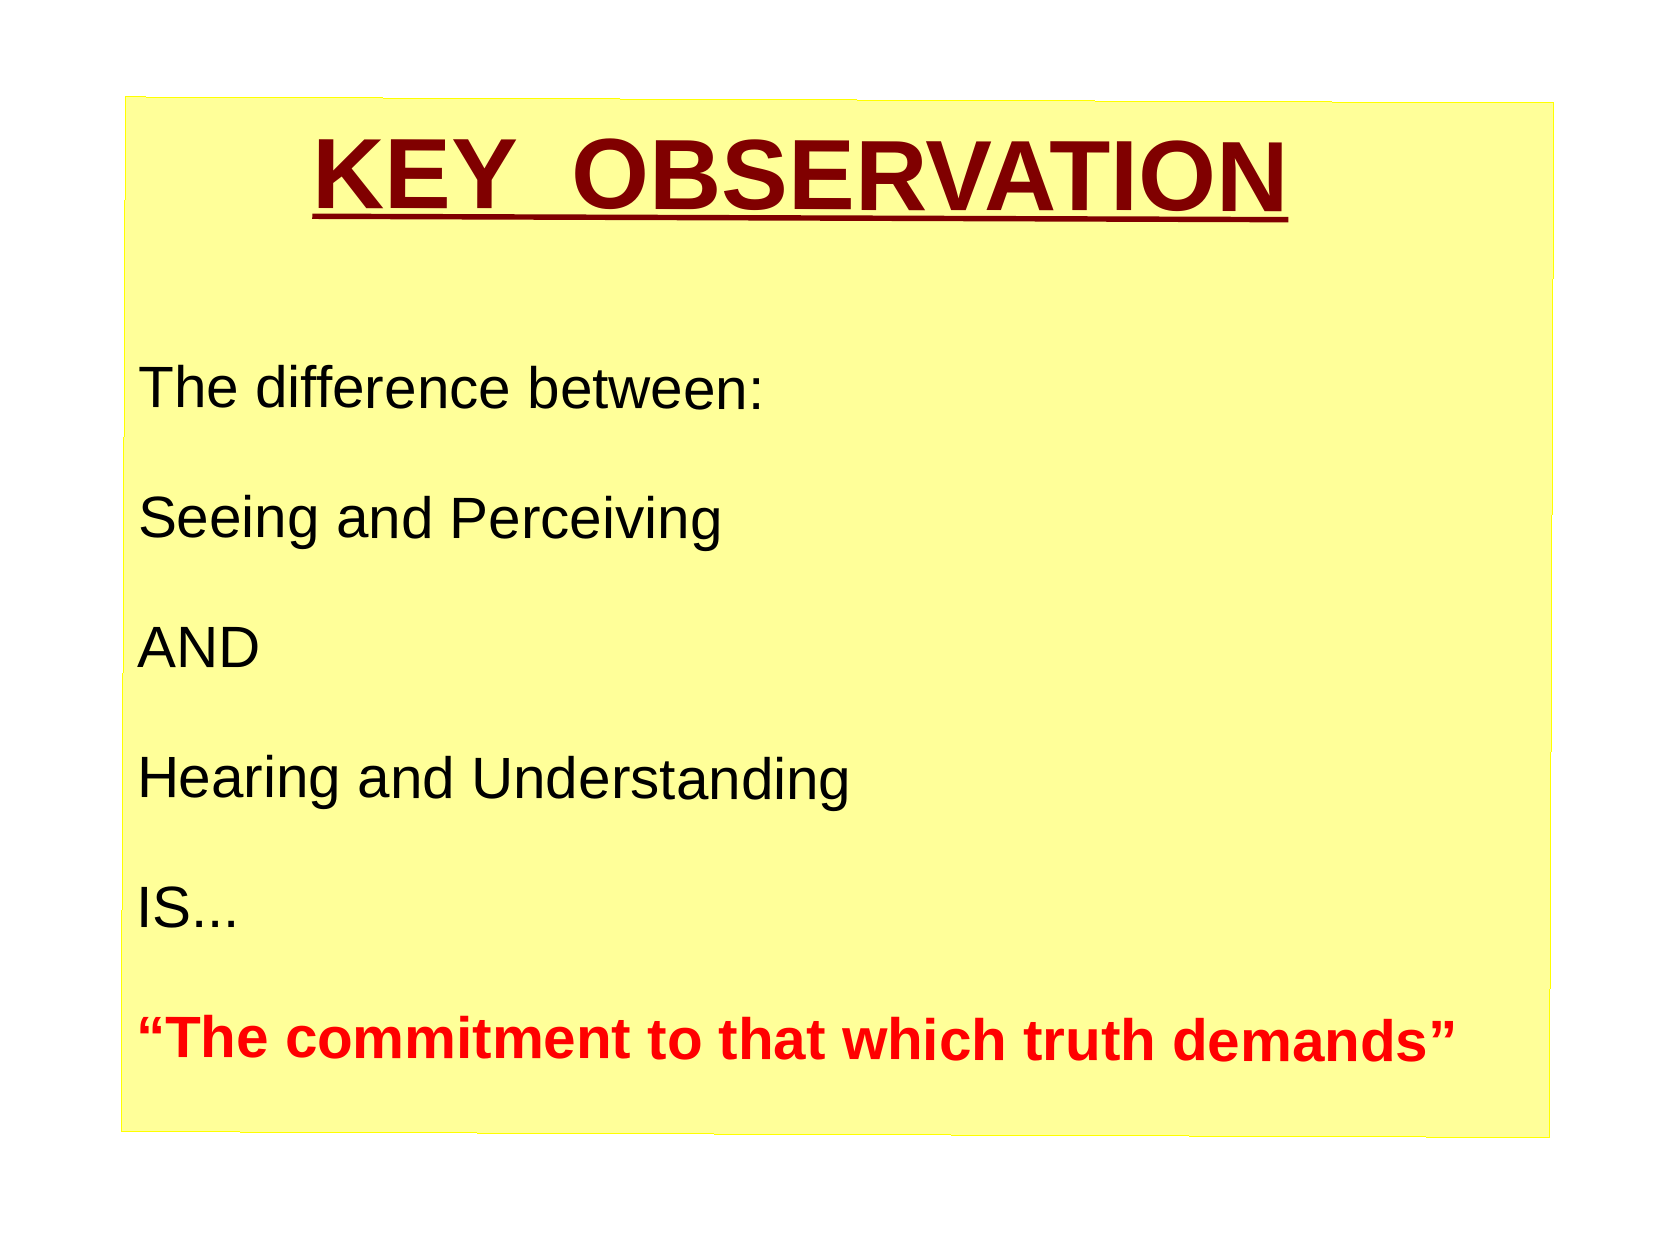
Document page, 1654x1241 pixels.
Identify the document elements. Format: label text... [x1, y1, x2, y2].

text_box KEY OBSERVATION The difference between: Seeing and Perceiving AND Hearing and Understanding IS... “The commitment to that which truth demands” [121, 96, 1554, 1138]
